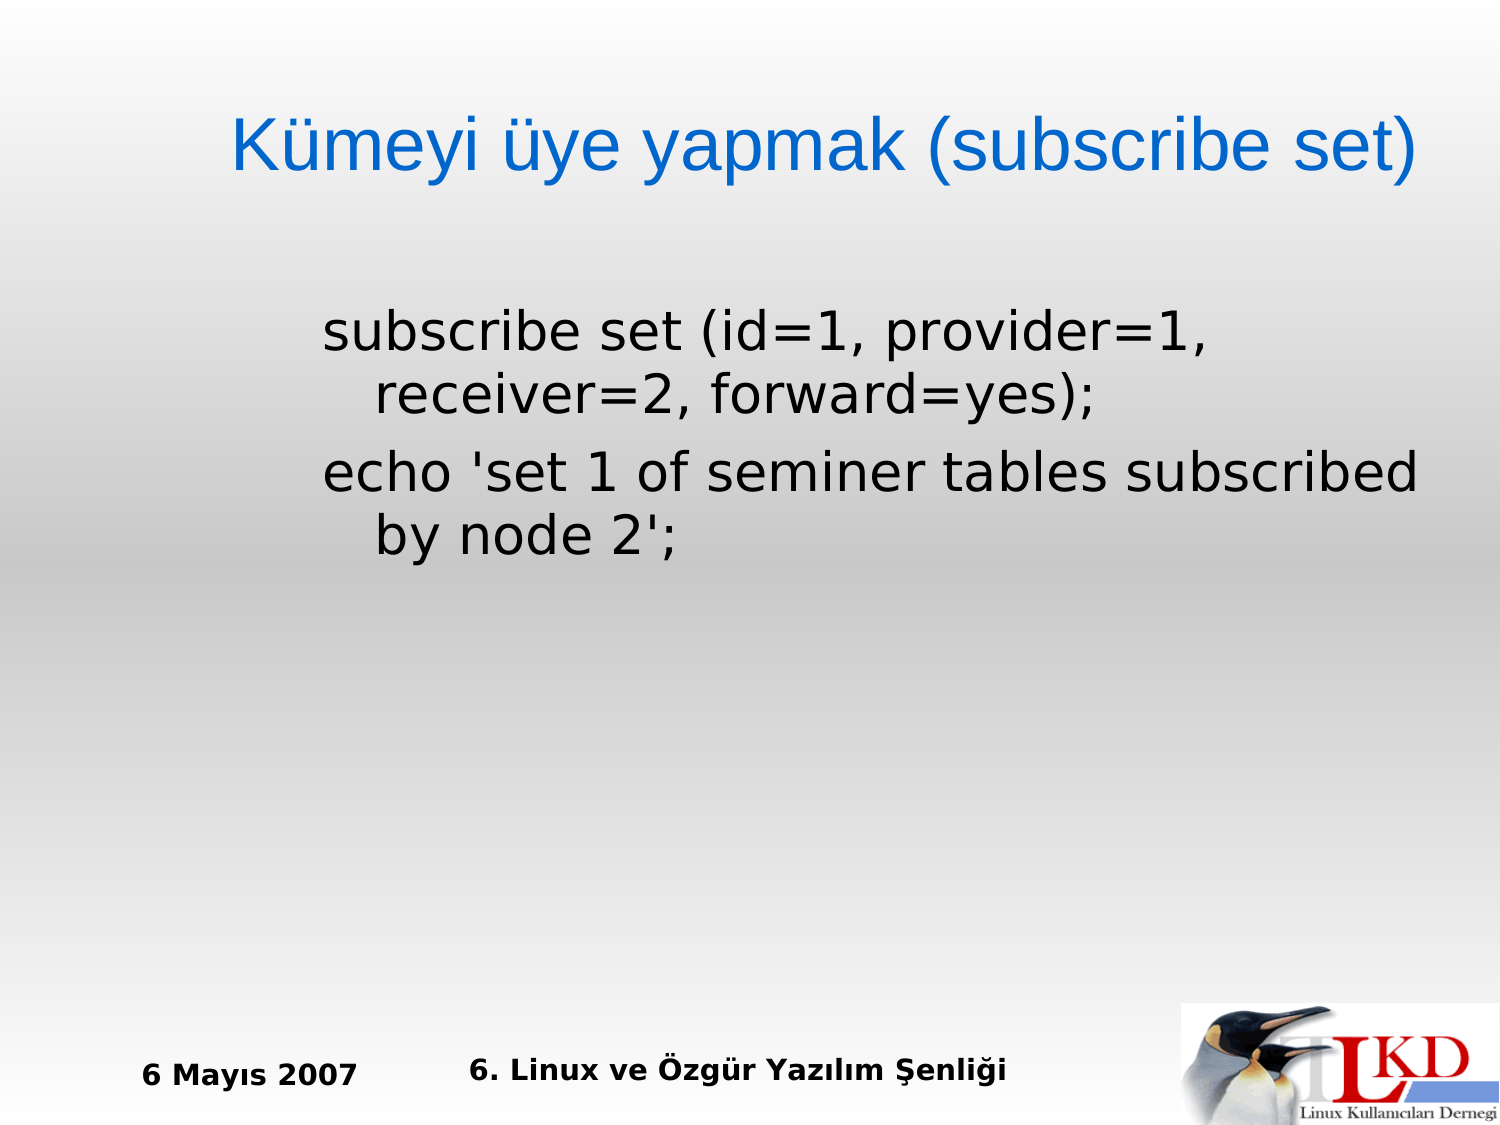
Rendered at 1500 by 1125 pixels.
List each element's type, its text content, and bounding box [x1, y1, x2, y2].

picture [1181, 1003, 1499, 1125]
title Kümeyi üye yapmak (subscribe set) [224, 49, 1425, 238]
list subscribe set (id=1, provider=1, receiver=2, forward=yes); echo 'set 1 of seminer tables subscribed by node 2'; [224, 299, 1425, 975]
